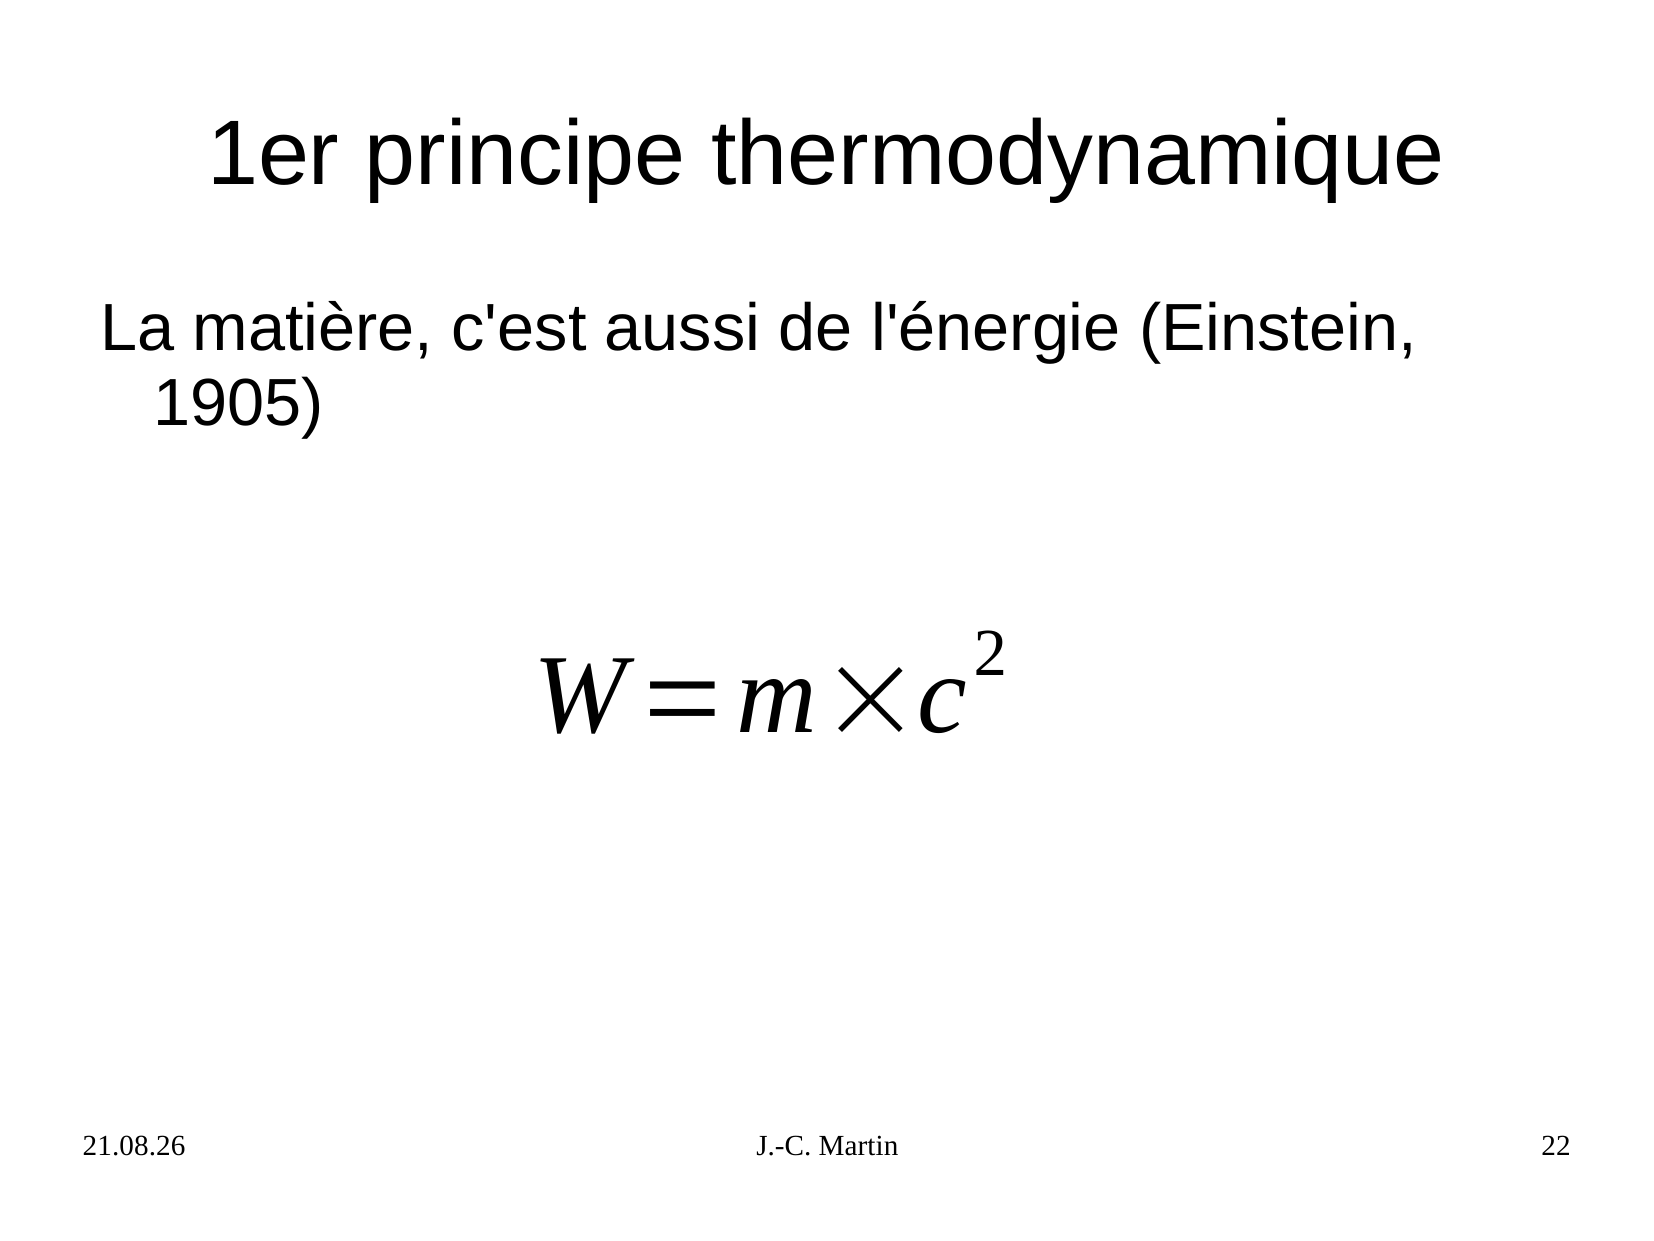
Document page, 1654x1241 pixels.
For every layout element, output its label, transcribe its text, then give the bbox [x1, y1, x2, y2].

title 1er principe thermodynamique [82, 49, 1571, 257]
list La matière, c'est aussi de l'énergie (Einstein, 1905) [82, 290, 1571, 1094]
